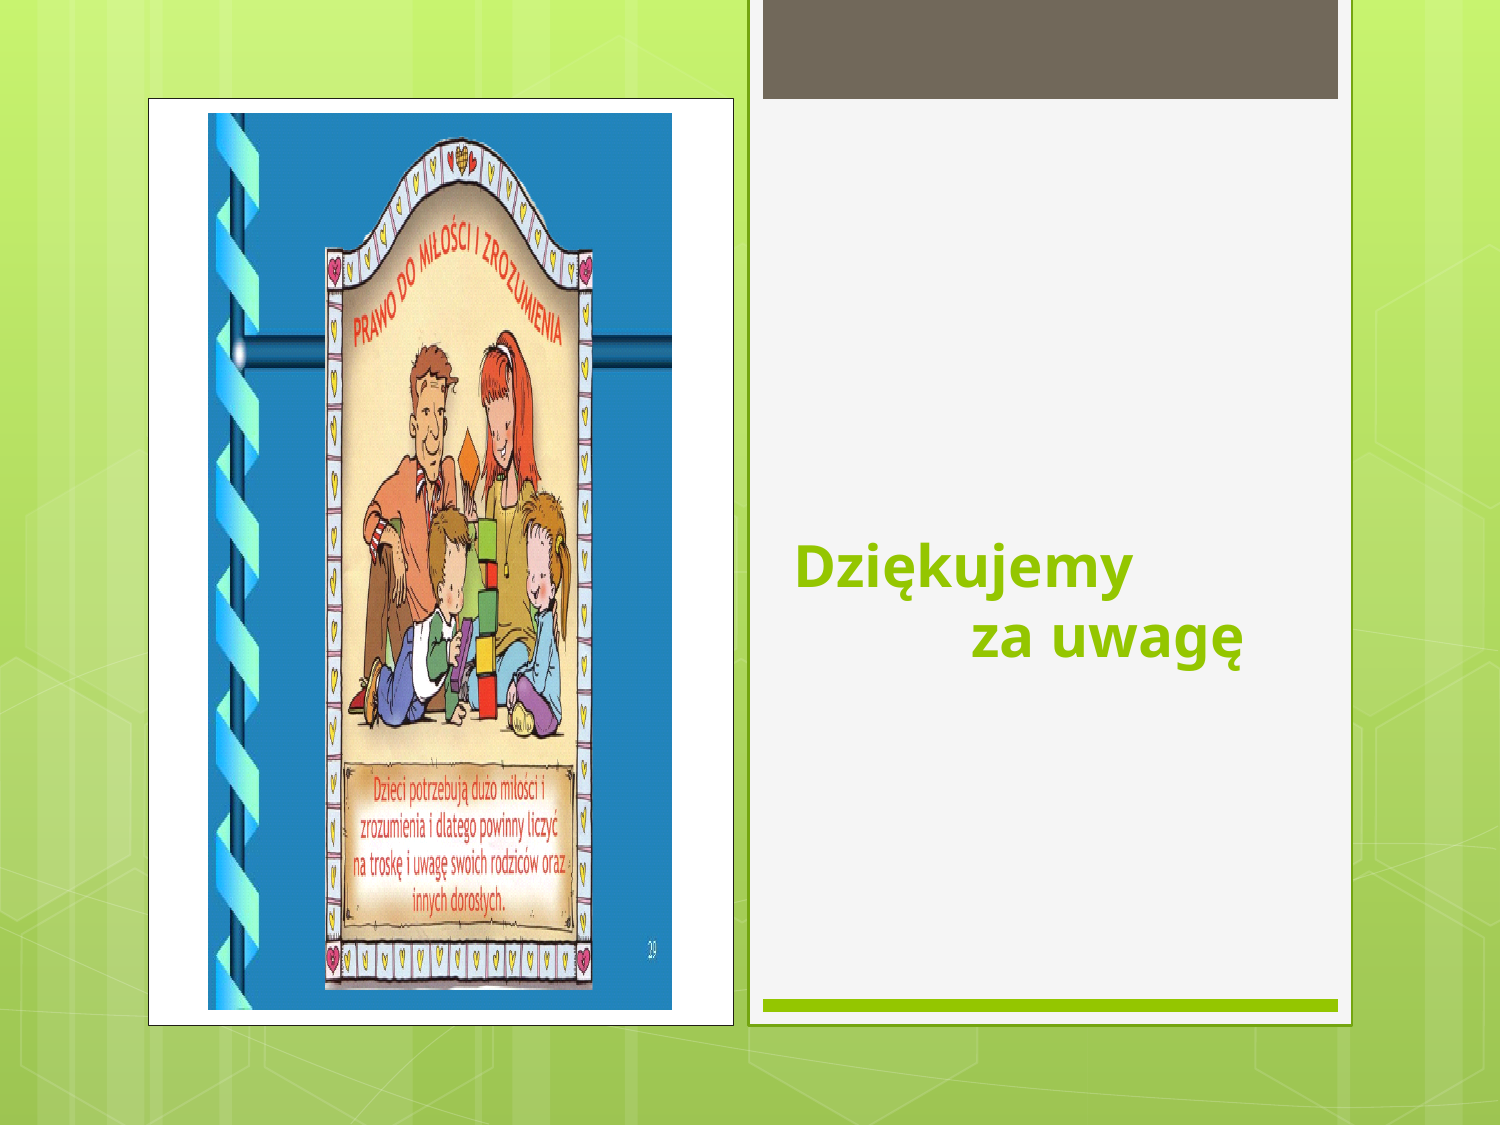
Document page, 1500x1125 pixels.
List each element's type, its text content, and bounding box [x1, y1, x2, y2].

title Dziękujemy za uwagę [776, 436, 1319, 677]
picture [164, 113, 716, 1011]
